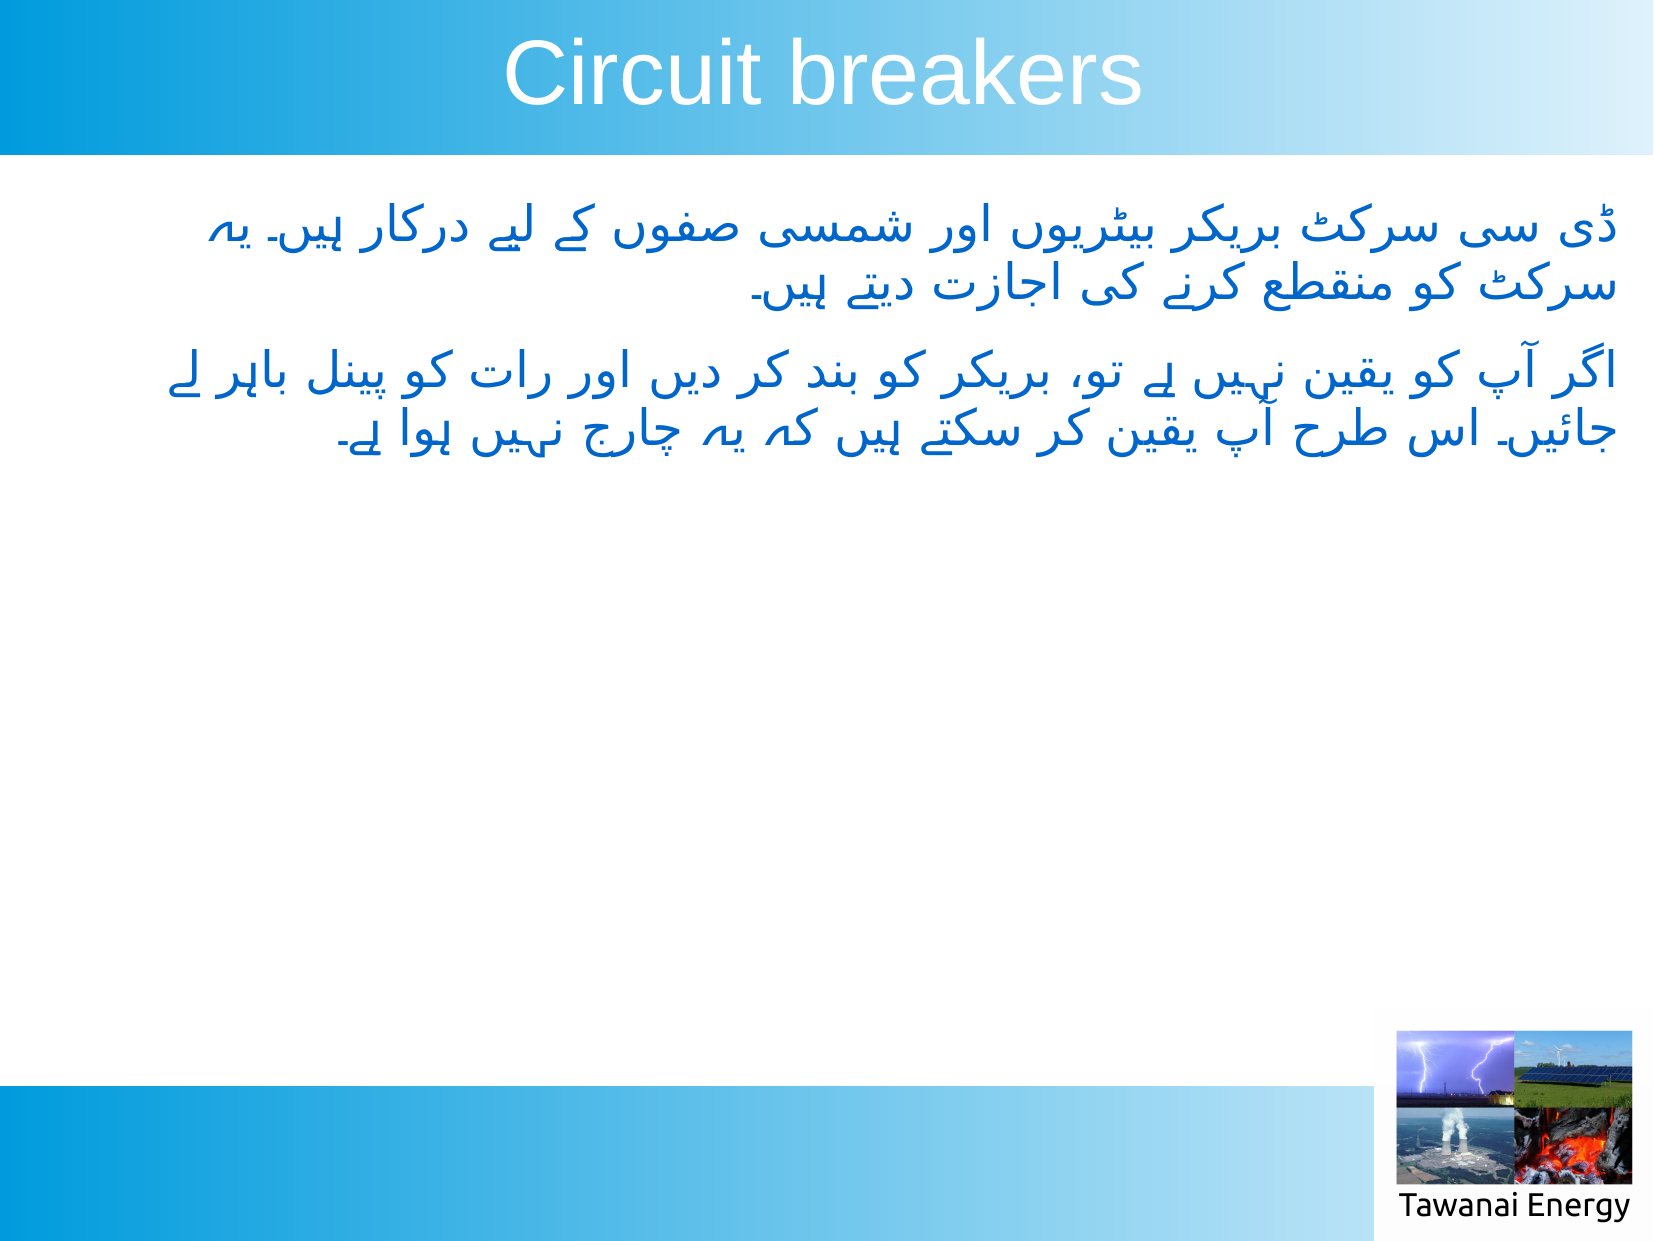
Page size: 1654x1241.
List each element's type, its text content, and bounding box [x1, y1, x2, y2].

picture [1374, 1009, 1654, 1241]
title Circuit breakers [79, 20, 1568, 126]
list ڈی سی سرکٹ بریکر بیٹریوں اور شمسی صفوں کے لیے درکار ہیں۔ یہ سرکٹ کو منقطع کرنے کی اجازت دیتے ہیں۔ اگر آپ کو یقین نہیں ہے تو، بریکر کو بند کر دیں اور رات کو پینل باہر لے جائیں۔ اس طرح آپ یقین کر سکتے ہیں کہ یہ چارج نہیں ہوا ہے۔ [56, 195, 1621, 946]
